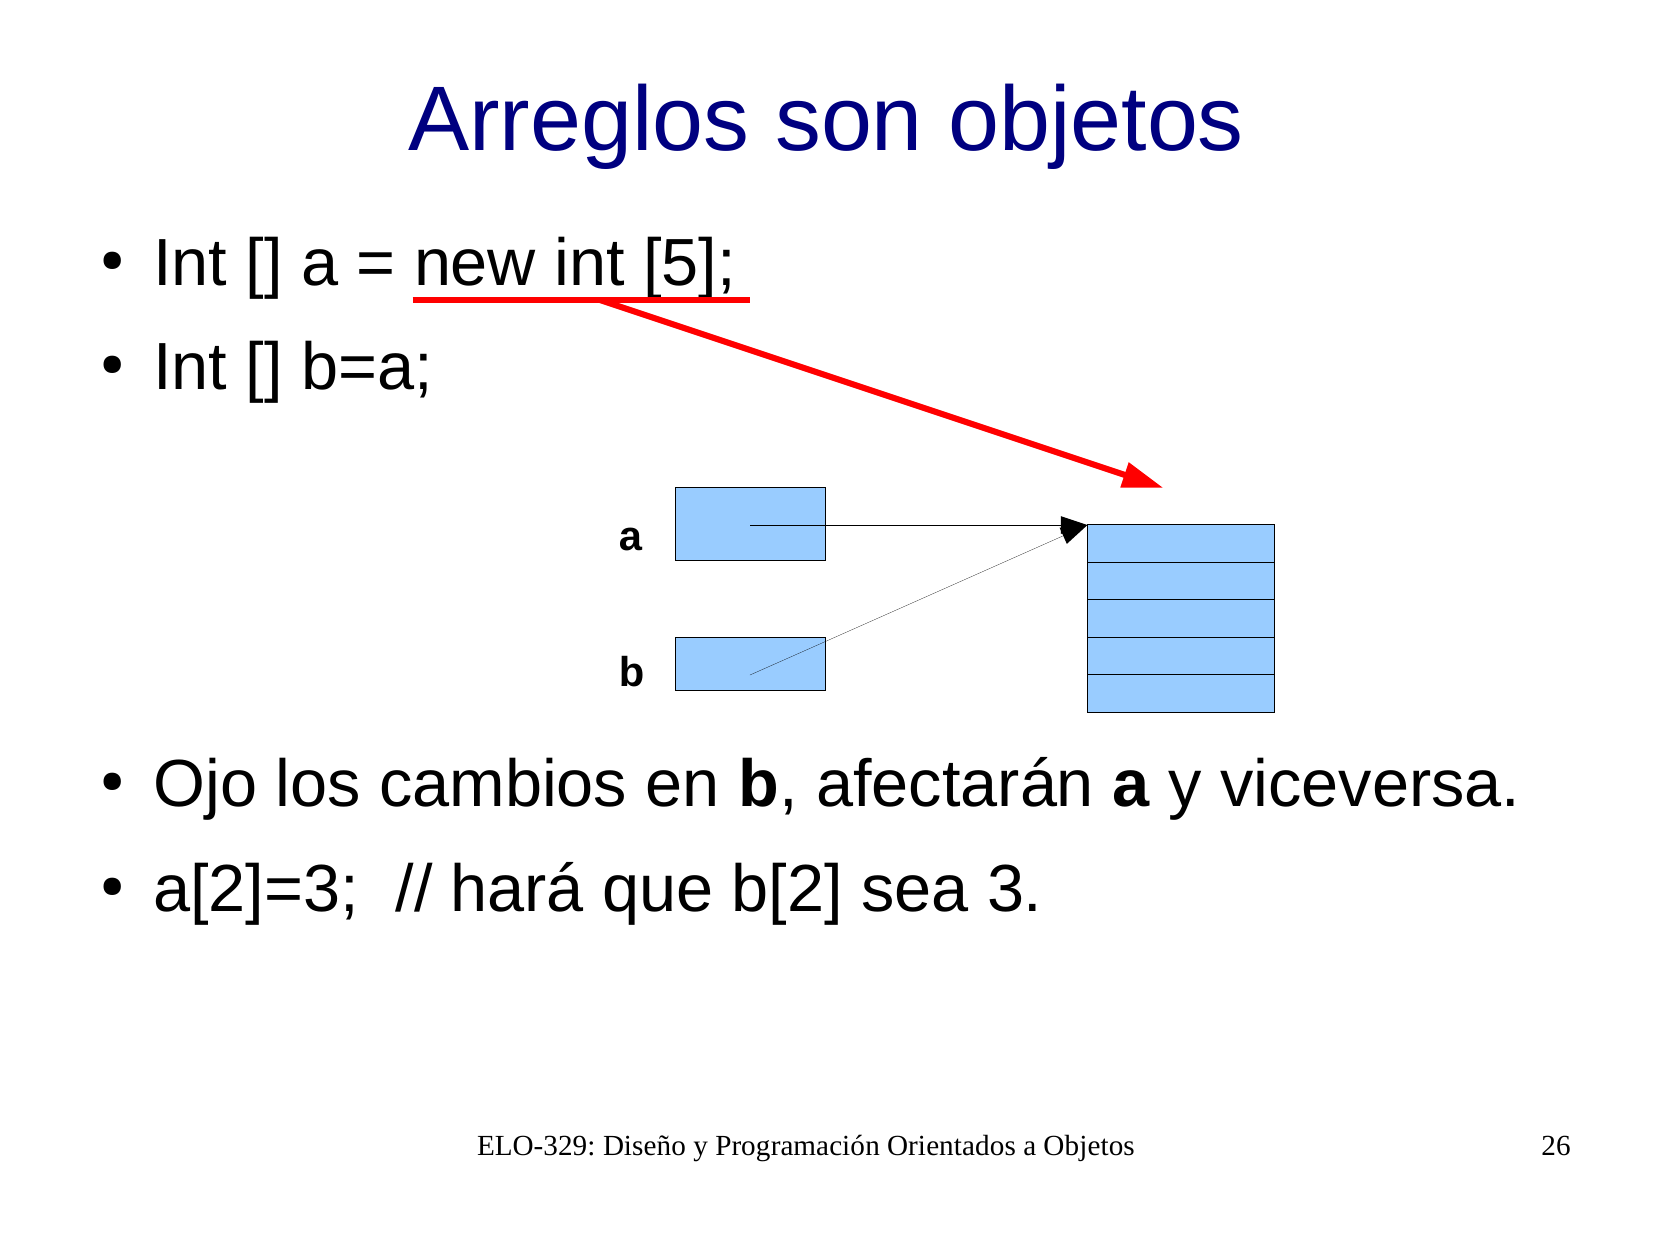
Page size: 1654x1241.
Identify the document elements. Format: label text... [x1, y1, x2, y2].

text_box [675, 637, 826, 691]
text_box [675, 487, 826, 561]
title Arreglos son objetos [82, 56, 1571, 181]
text_box [1087, 524, 1275, 713]
text_box a [604, 505, 680, 575]
text_box b [604, 641, 680, 711]
list Int [] a = new int [5]; Int [] b=a; Ojo los cambios en b, afectarán a y viceversa. a[2]=3; // hará que b[2] sea 3. [82, 225, 1571, 1051]
